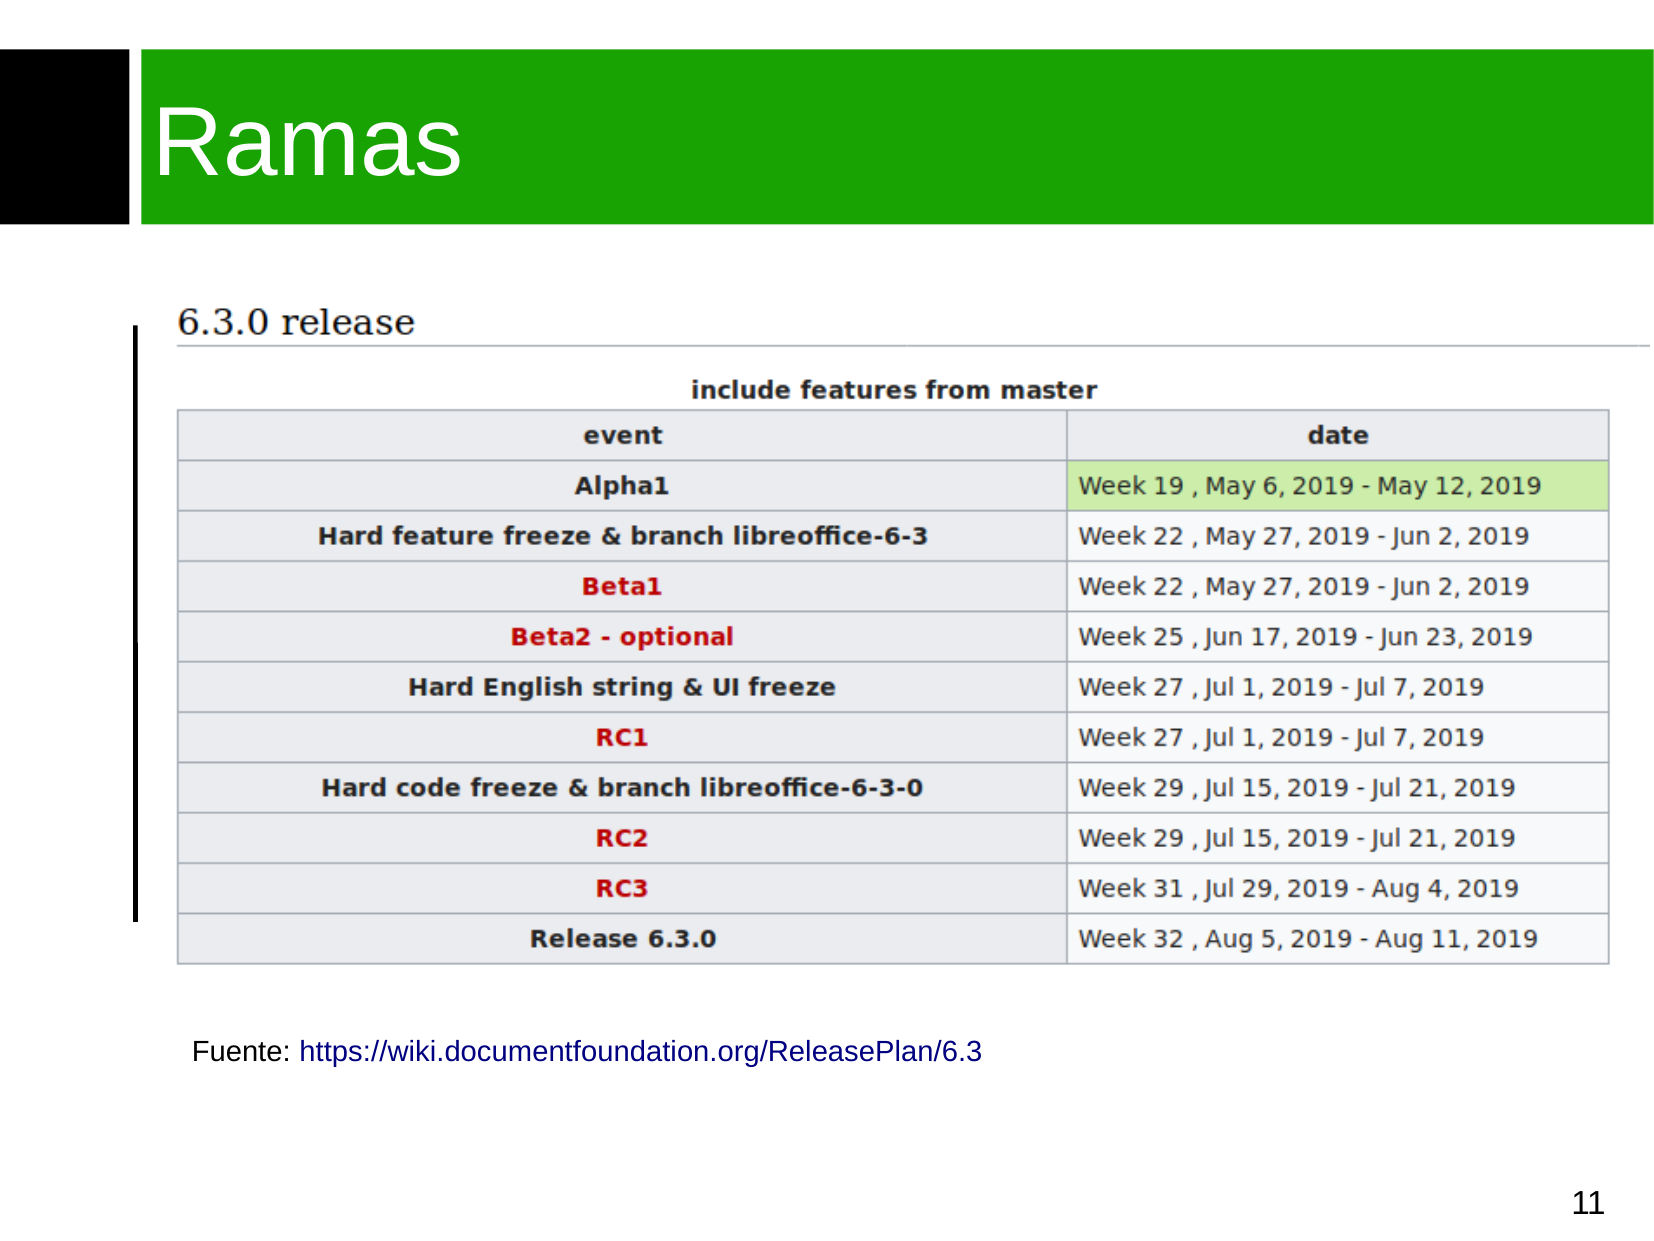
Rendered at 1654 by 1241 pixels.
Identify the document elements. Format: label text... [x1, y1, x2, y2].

title Ramas [152, 72, 1654, 211]
picture [153, 295, 1650, 999]
text_box Fuente: https://wiki.documentfoundation.org/ReleasePlan/6.3 [177, 1027, 1489, 1076]
